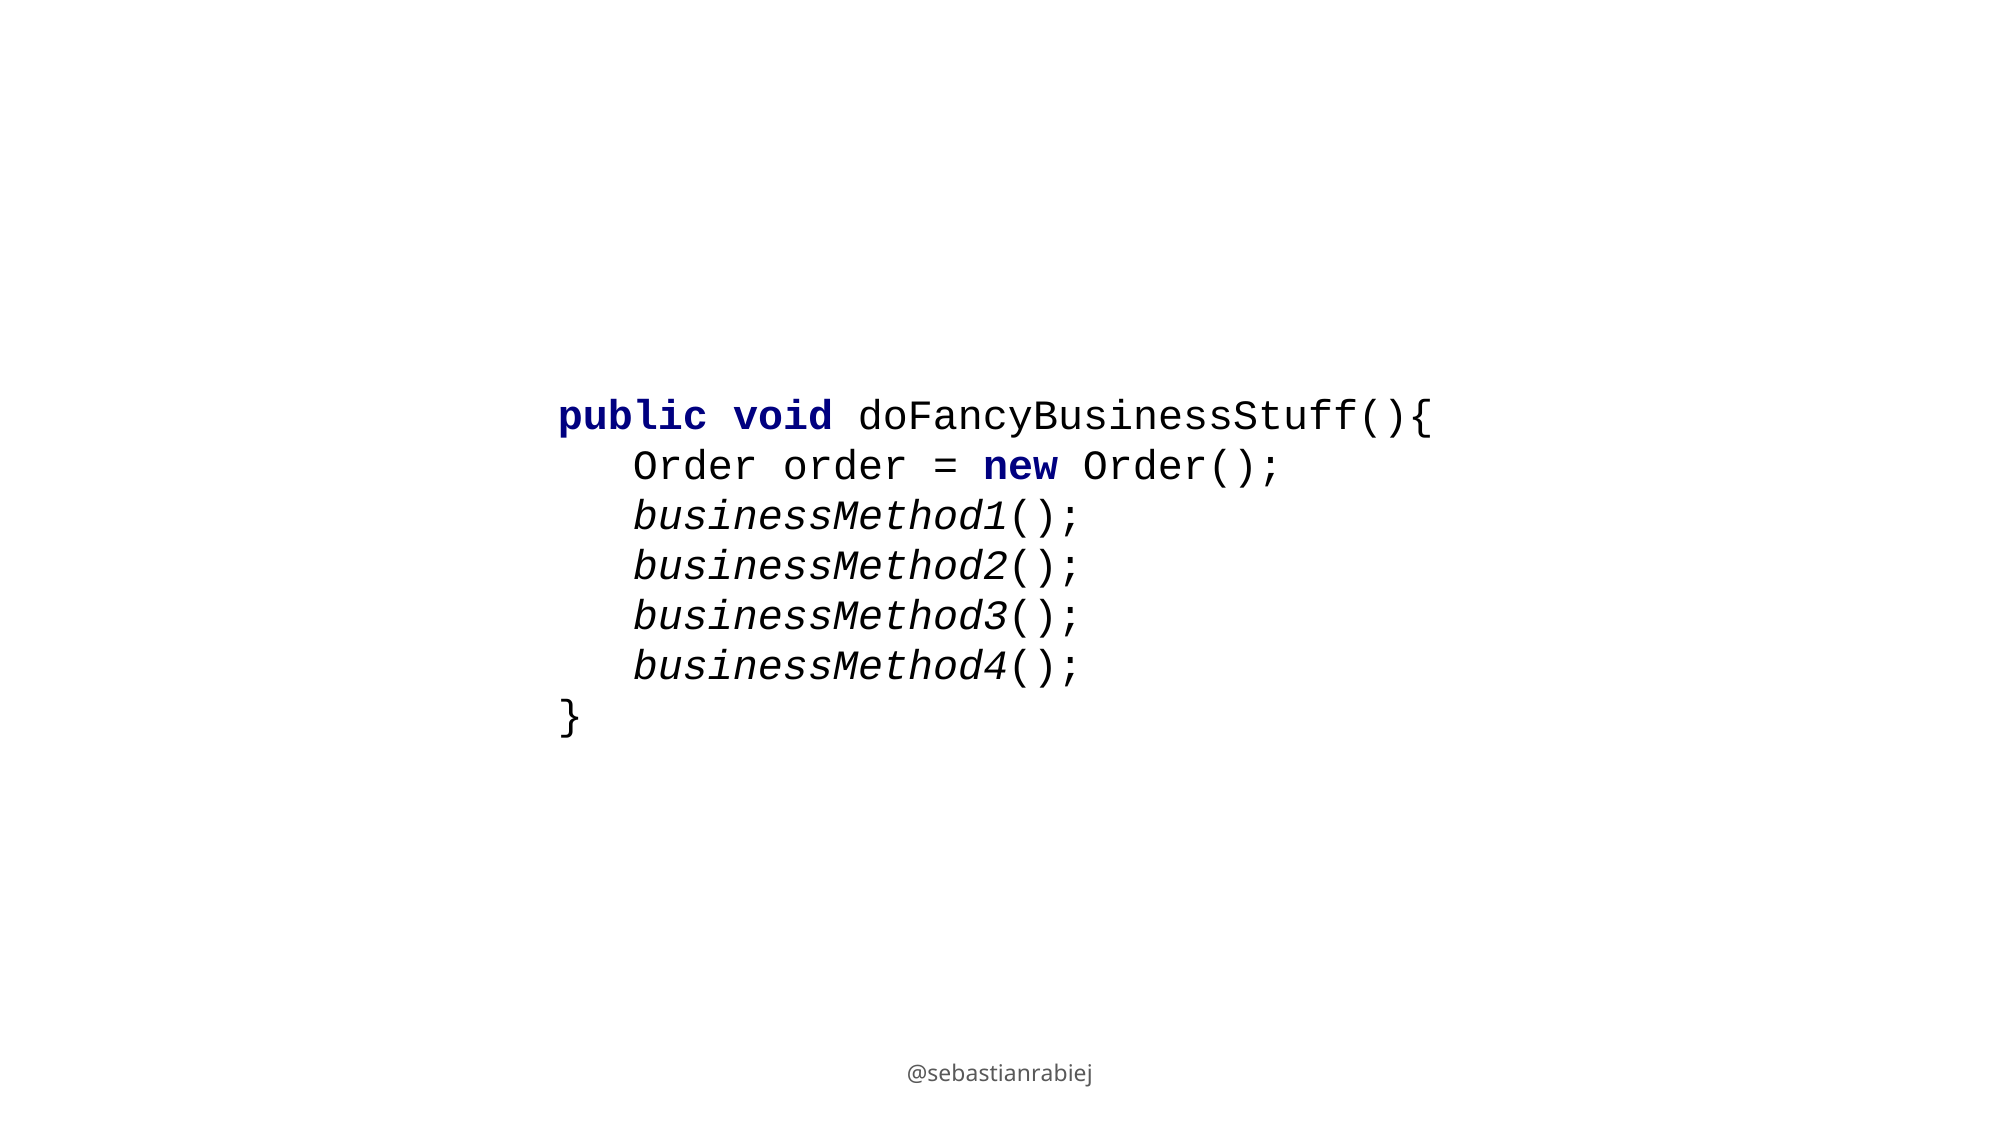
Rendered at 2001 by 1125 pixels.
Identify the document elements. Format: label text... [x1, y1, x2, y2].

text_box public void doFancyBusinessStuff(){ Order order = new Order(); businessMethod1(); businessMethod2(); businessMethod3(); businessMethod4(); } [543, 380, 1448, 745]
text_box @sebastianrabiej [662, 1042, 1338, 1103]
